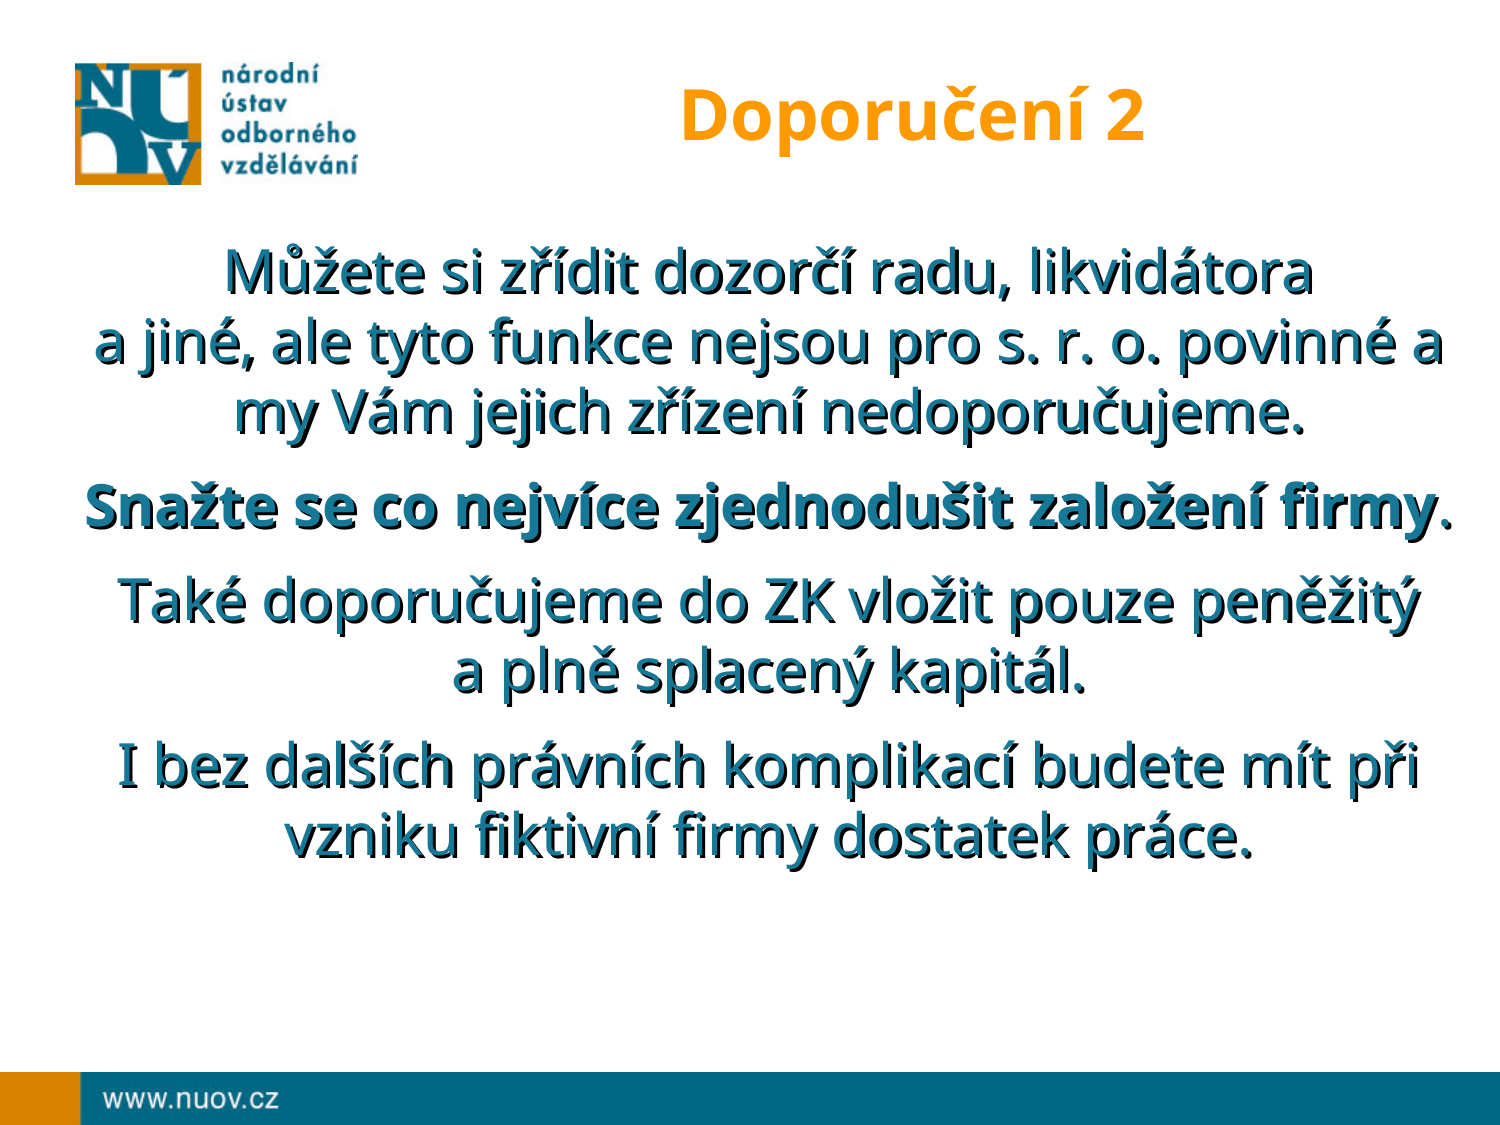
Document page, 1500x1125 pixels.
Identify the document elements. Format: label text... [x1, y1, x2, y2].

title Doporučení 2 [399, 37, 1425, 188]
text_box Můžete si zřídit dozorčí radu, likvidátora a jiné, ale tyto funkce nejsou pro s. r. o. povinné a my Vám jejich zřízení nedoporučujeme. Snažte se co nejvíce zjednodušit založení firmy. Také doporučujeme do ZK vložit pouze peněžitý a plně splacený kapitál. I bez dalších právních komplikací budete mít při vzniku fiktivní firmy dostatek práce. [37, 224, 1500, 876]
text_box [75, 62, 358, 185]
text_box [0, 1072, 1500, 1125]
